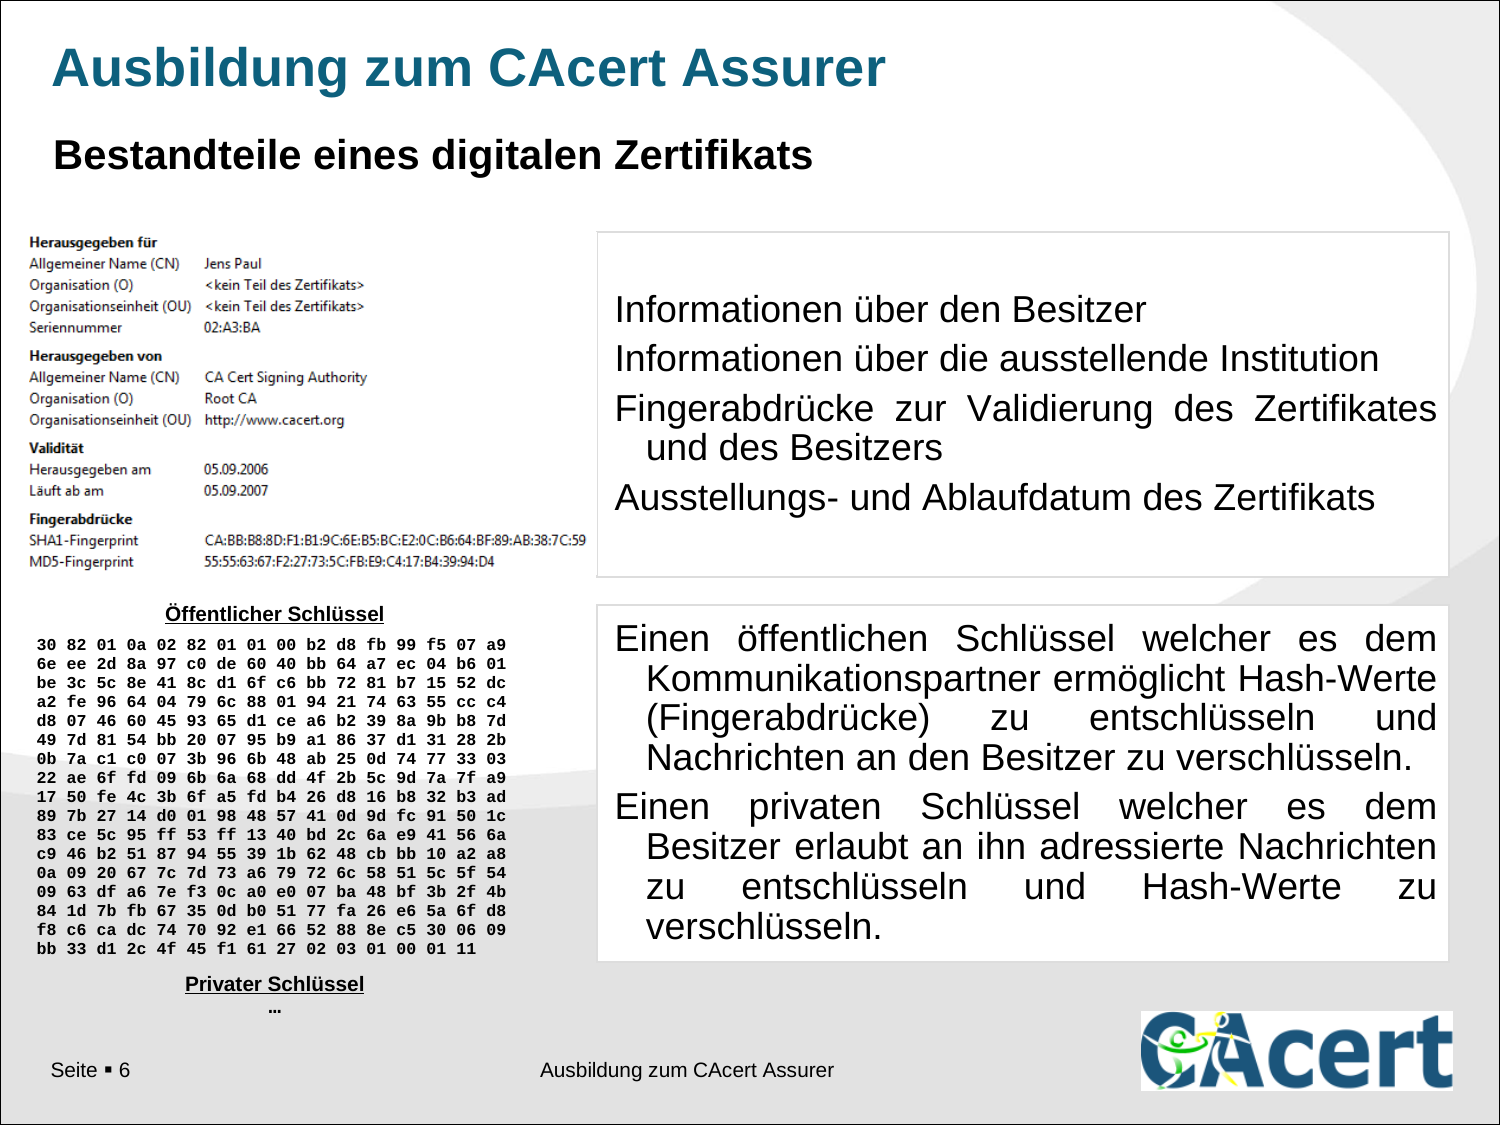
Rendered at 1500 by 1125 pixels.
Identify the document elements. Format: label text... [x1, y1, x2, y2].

text_box Bestandteile eines digitalen Zertifikats [53, 125, 997, 185]
title Ausbildung zum CAcert Assurer [51, 19, 1450, 118]
text_box Einen öffentlichen Schlüssel welcher es dem Kommunikationspartner ermöglicht Hash-Werte (Fingerabdrücke) zu entschlüsseln und Nachrichten an den Besitzer zu verschlüsseln. Einen privaten Schlüssel welcher es dem Besitzer erlaubt an ihn adressierte Nachrichten zu entschlüsseln und Hash-Werte zu verschlüsseln. [596, 604, 1450, 963]
text_box Öffentlicher Schlüssel 30 82 01 0a 02 82 01 01 00 b2 d8 fb 99 f5 07 a9 6e ee 2d 8a 97 c0 de 60 40 bb 64 a7 ec 04 b6 01 be 3c 5c 8e 41 8c d1 6f c6 bb 72 81 b7 15 52 dc a2 fe 96 64 04 79 6c 88 01 94 21 74 63 55 cc c4 d8 07 46 60 45 93 65 d1 ce a6 b2 39 8a 9b b8 7d 49 7d 81 54 bb 20 07 95 b9 a1 86 37 d1 31 28 2b 0b 7a c1 c0 07 3b 96 6b 48 ab 25 0d 74 77 33 03 22 ae 6f fd 09 6b 6a 68 dd 4f 2b 5c 9d 7a 7f a9 17 50 fe 4c 3b 6f a5 fd b4 26 d8 16 b8 32 b3 ad 89 7b 27 14 d0 01 98 48 57 41 0d 9d fc 91 50 1c 83 ce 5c 95 ff 53 ff 13 40 bd 2c 6a e9 41 56 6a c9 46 b2 51 87 94 55 39 1b 62 48 cb bb 10 a2 a8 0a 09 20 67 7c 7d 73 a6 79 72 6c 58 51 5c 5f 54 09 63 df a6 7e f3 0c a0 e0 07 ba 48 bf 3b 2f 4b 84 1d 7b fb 67 35 0d b0 51 77 fa 26 e6 5a 6f d8 f8 c6 ca dc 74 70 92 e1 66 52 88 8e c5 30 06 09 bb 33 d1 2c 4f 45 f1 61 27 02 03 01 00 01 11 Privater Schlüssel … [21, 595, 528, 1028]
picture [1, 1, 1499, 1124]
text_box Informationen über den Besitzer Informationen über die ausstellende Institution Fingerabdrücke zur Validierung des Zertifikates und des Besitzers Ausstellungs- und Ablaufdatum des Zertifikats [596, 232, 1450, 577]
